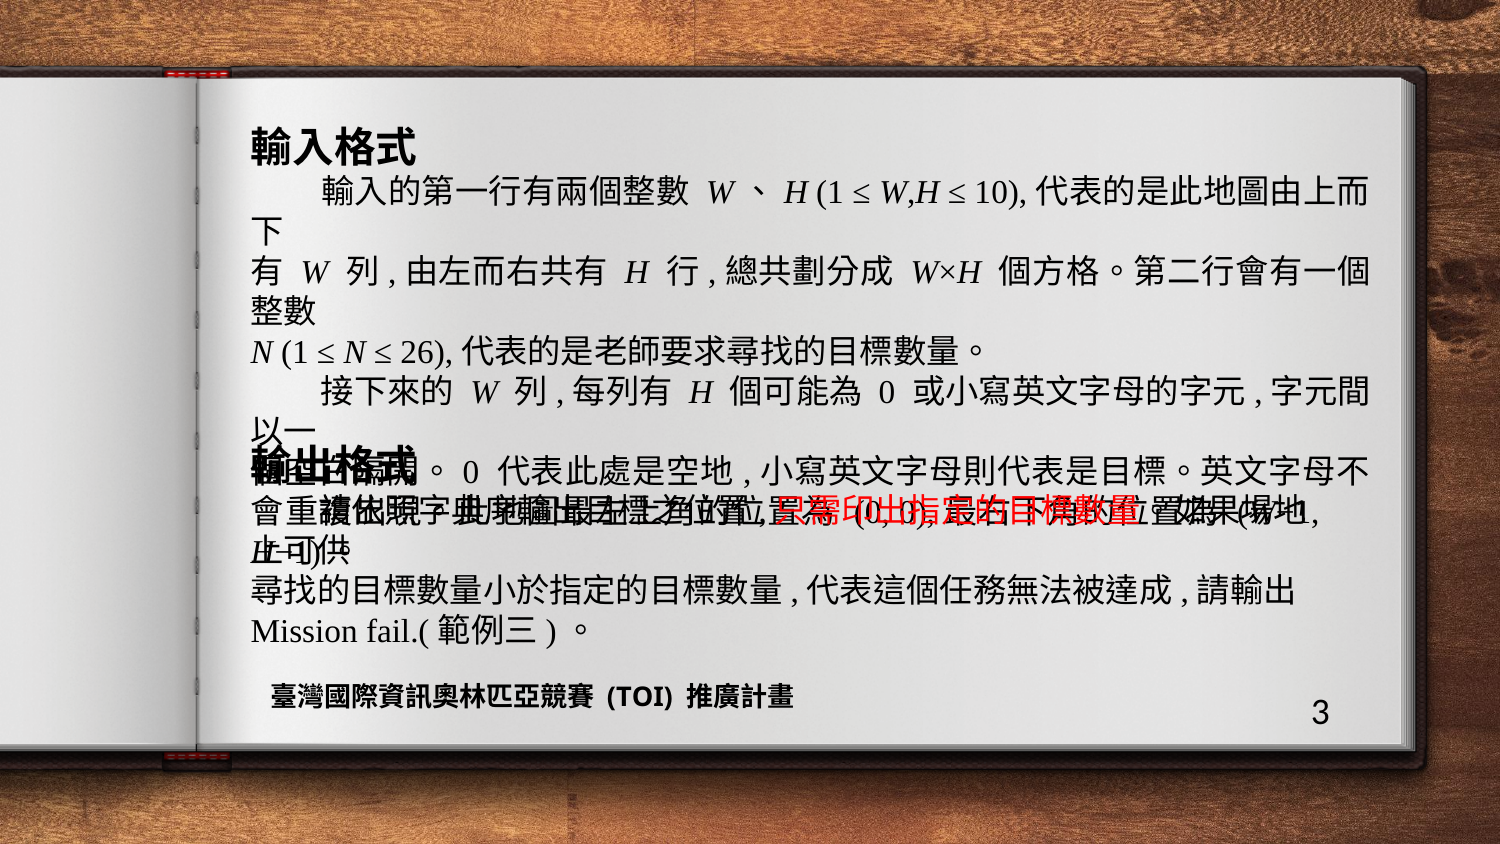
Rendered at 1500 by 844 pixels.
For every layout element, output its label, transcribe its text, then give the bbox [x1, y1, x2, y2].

text_box [1295, 672, 1386, 737]
text_box 輸出格式 請依照字典序輸出目標之位置,只需印出指定的目標數量。如果場地上可供 尋找的目標數量小於指定的目標數量,代表這個任務無法被達成,請輸出 Mission fail.(範例三)。 [236, 432, 1337, 656]
text_box 輸入格式 輸入的第一行有兩個整數 W、H (1 ≤ W,H ≤ 10),代表的是此地圖由上而下 有 W 列,由左而右共有 H 行,總共劃分成 W×H 個方格。第二行會有一個整數 N (1 ≤ N ≤ 26),代表的是老師要求尋找的目標數量。 接下來的 W 列,每列有 H 個可能為 0 或小寫英文字母的字元,字元間以一 個空白隔開。0 代表此處是空地,小寫英文字母則代表是目標。英文字母不會重複出現。此地圖最左上角的位置為 (0, 0),最右下角的位置為 (W−1, H−1)。 [236, 113, 1386, 578]
